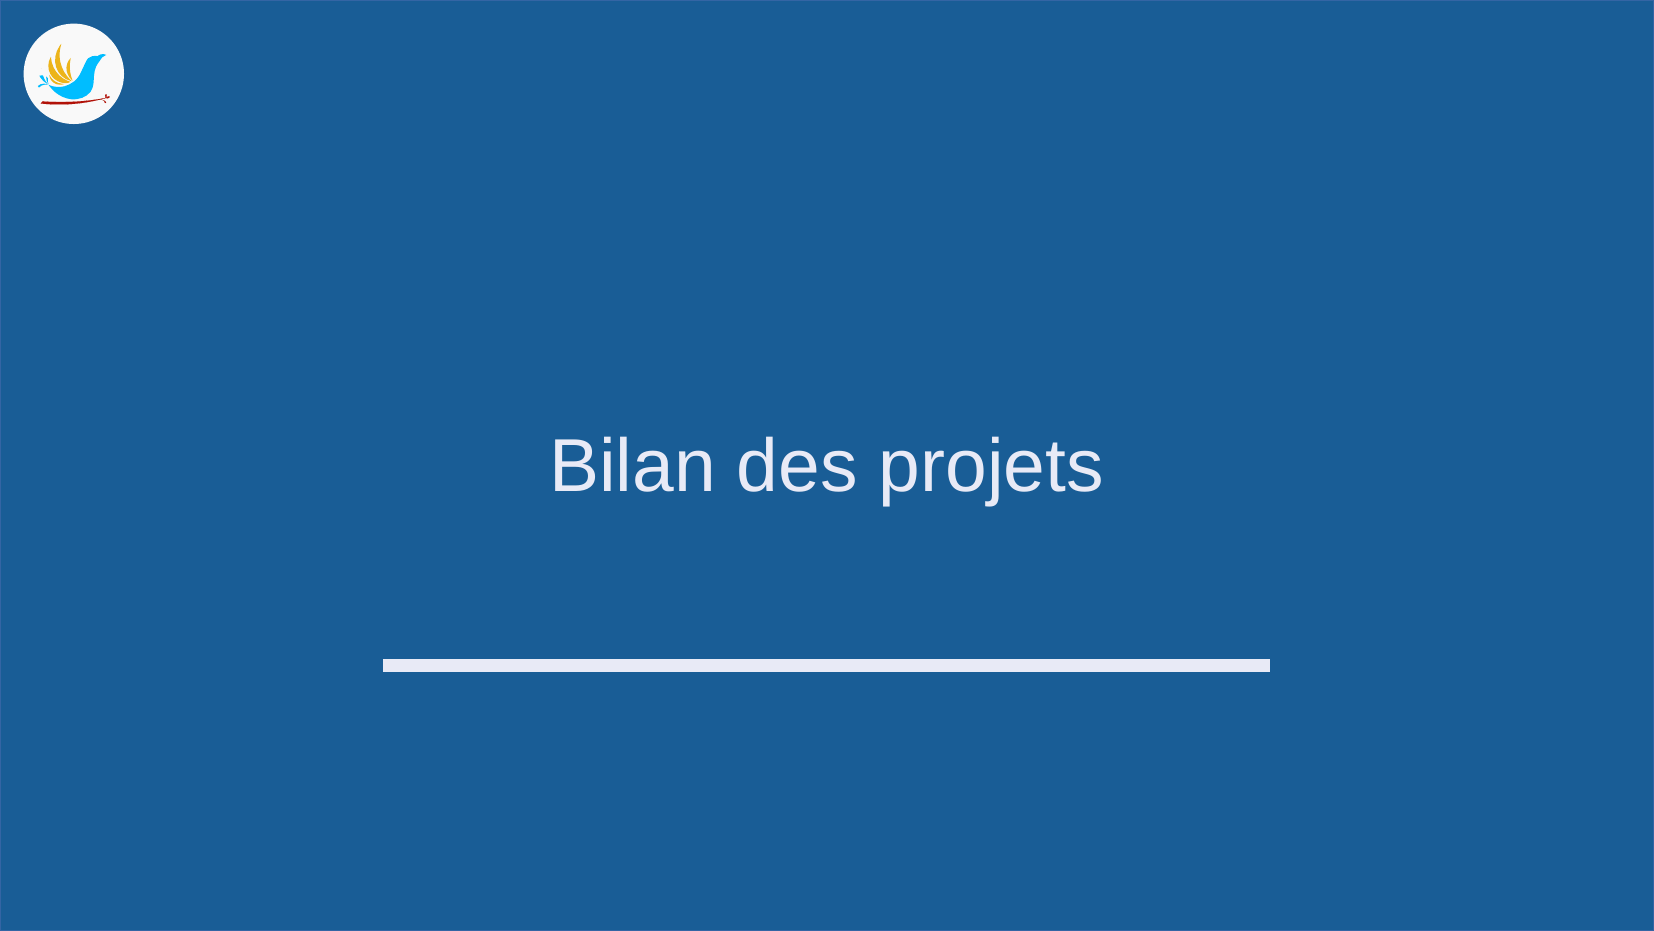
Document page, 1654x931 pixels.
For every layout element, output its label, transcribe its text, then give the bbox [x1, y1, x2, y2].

text_box Bilan des projets [67, 293, 1586, 637]
text_box [0, 0, 1654, 931]
picture [23, 23, 125, 125]
